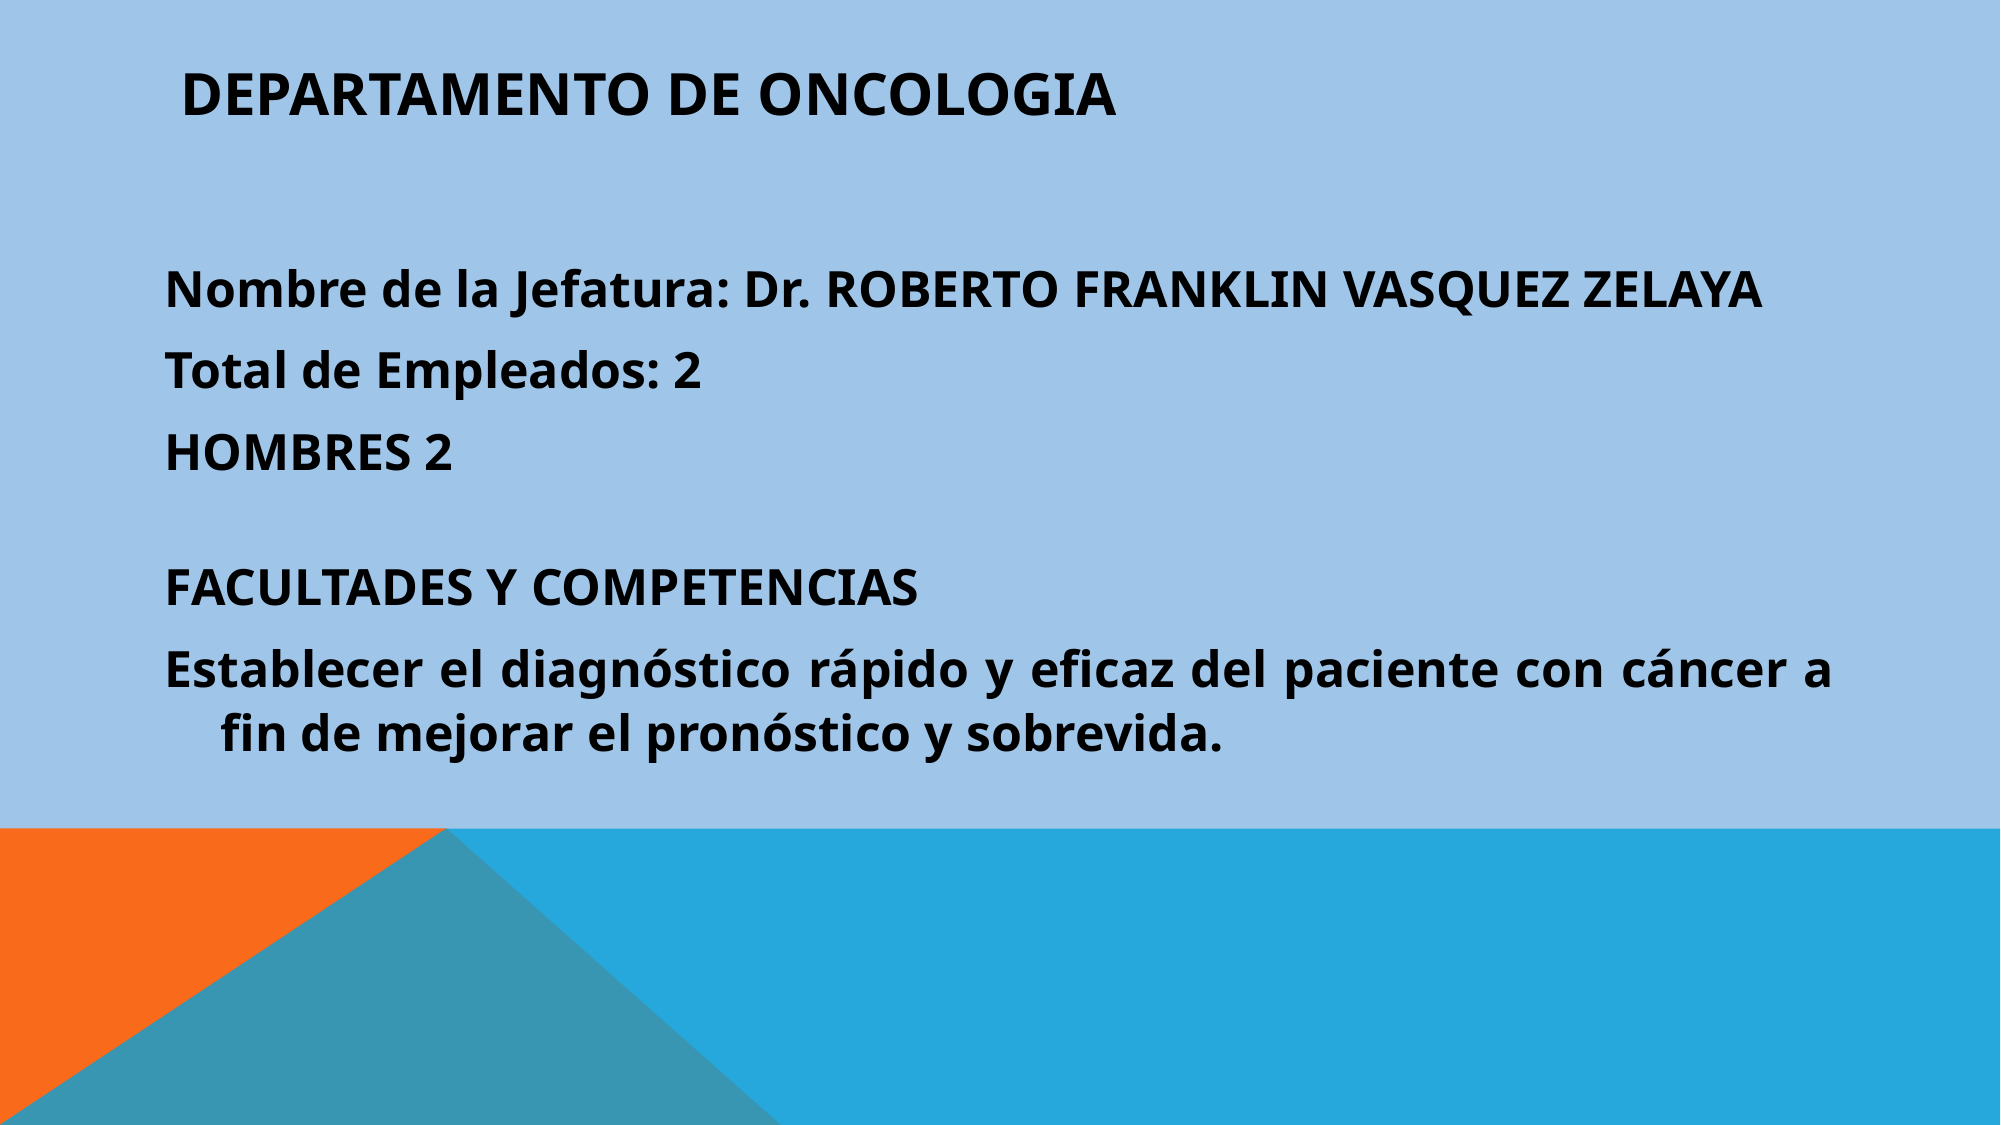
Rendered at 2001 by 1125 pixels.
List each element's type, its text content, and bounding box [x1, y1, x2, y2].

text_box DEPARTAMENTO DE ONCOLOGIA [165, 50, 1866, 220]
text_box Nombre de la Jefatura: Dr. ROBERTO FRANKLIN VASQUEZ ZELAYA Total de Empleados: 2 HOMBRES 2 FACULTADES Y COMPETENCIAS Establecer el diagnóstico rápido y eficaz del paciente con cáncer a fin de mejorar el pronóstico y sobrevida. [149, 244, 1850, 956]
